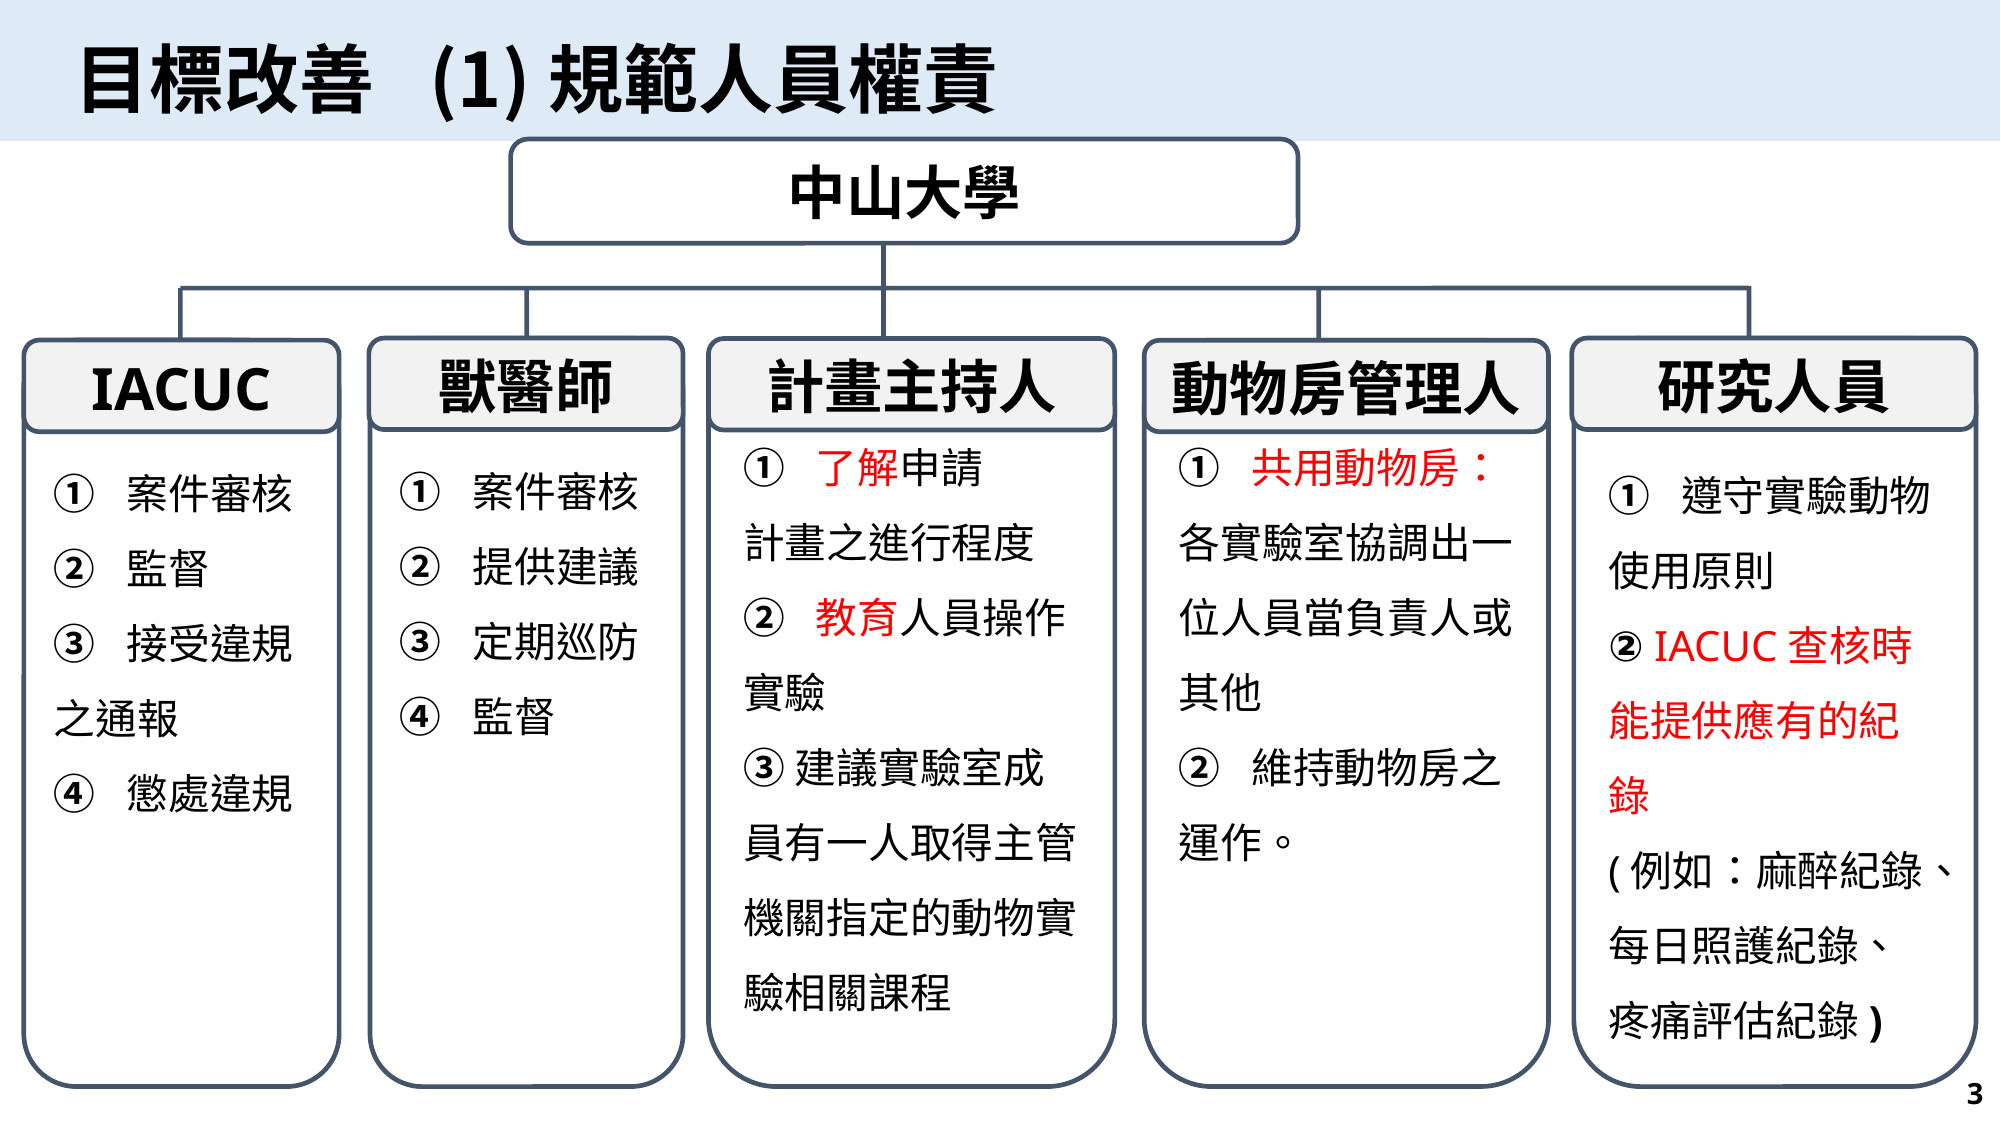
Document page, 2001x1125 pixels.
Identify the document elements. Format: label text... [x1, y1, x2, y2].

text_box 計畫主持人 [708, 338, 1115, 431]
text_box ① 案件審核 ② 提供建議 ③ 定期巡防 ④ 監督 [370, 420, 684, 1087]
text_box ① 共用動物房： 各實驗室協調出一位人員當負責人或其他 ② 維持動物房之運作。 [1144, 421, 1549, 1087]
text_box 中山大學 [510, 139, 1299, 244]
text_box ① 案件審核 ② 監督 ③ 接受違規之通報 ④ 懲處違規 [23, 418, 340, 1087]
title 目標改善 (1)規範人員權責 [59, 25, 1227, 141]
text_box 獸醫師 [368, 338, 684, 430]
text_box [0, 0, 2000, 141]
text_box 動物房管理人 [1144, 340, 1549, 432]
text_box ① 遵守實驗動物使用原則 ② IACUC查核時能提供應有的紀錄 (例如：麻醉紀錄、每日照護紀錄、疼痛評估紀錄) [1573, 420, 1977, 1065]
text_box 研究人員 [1571, 338, 1977, 430]
slide_number <編號> [1548, 1065, 1999, 1125]
text_box ① 了解申請 計畫之進行程度 ② 教育人員操作實驗 ③建議實驗室成員有一人取得主管機關指定的動物實驗相關課程 [708, 419, 1115, 1087]
text_box IACUC [23, 340, 340, 432]
